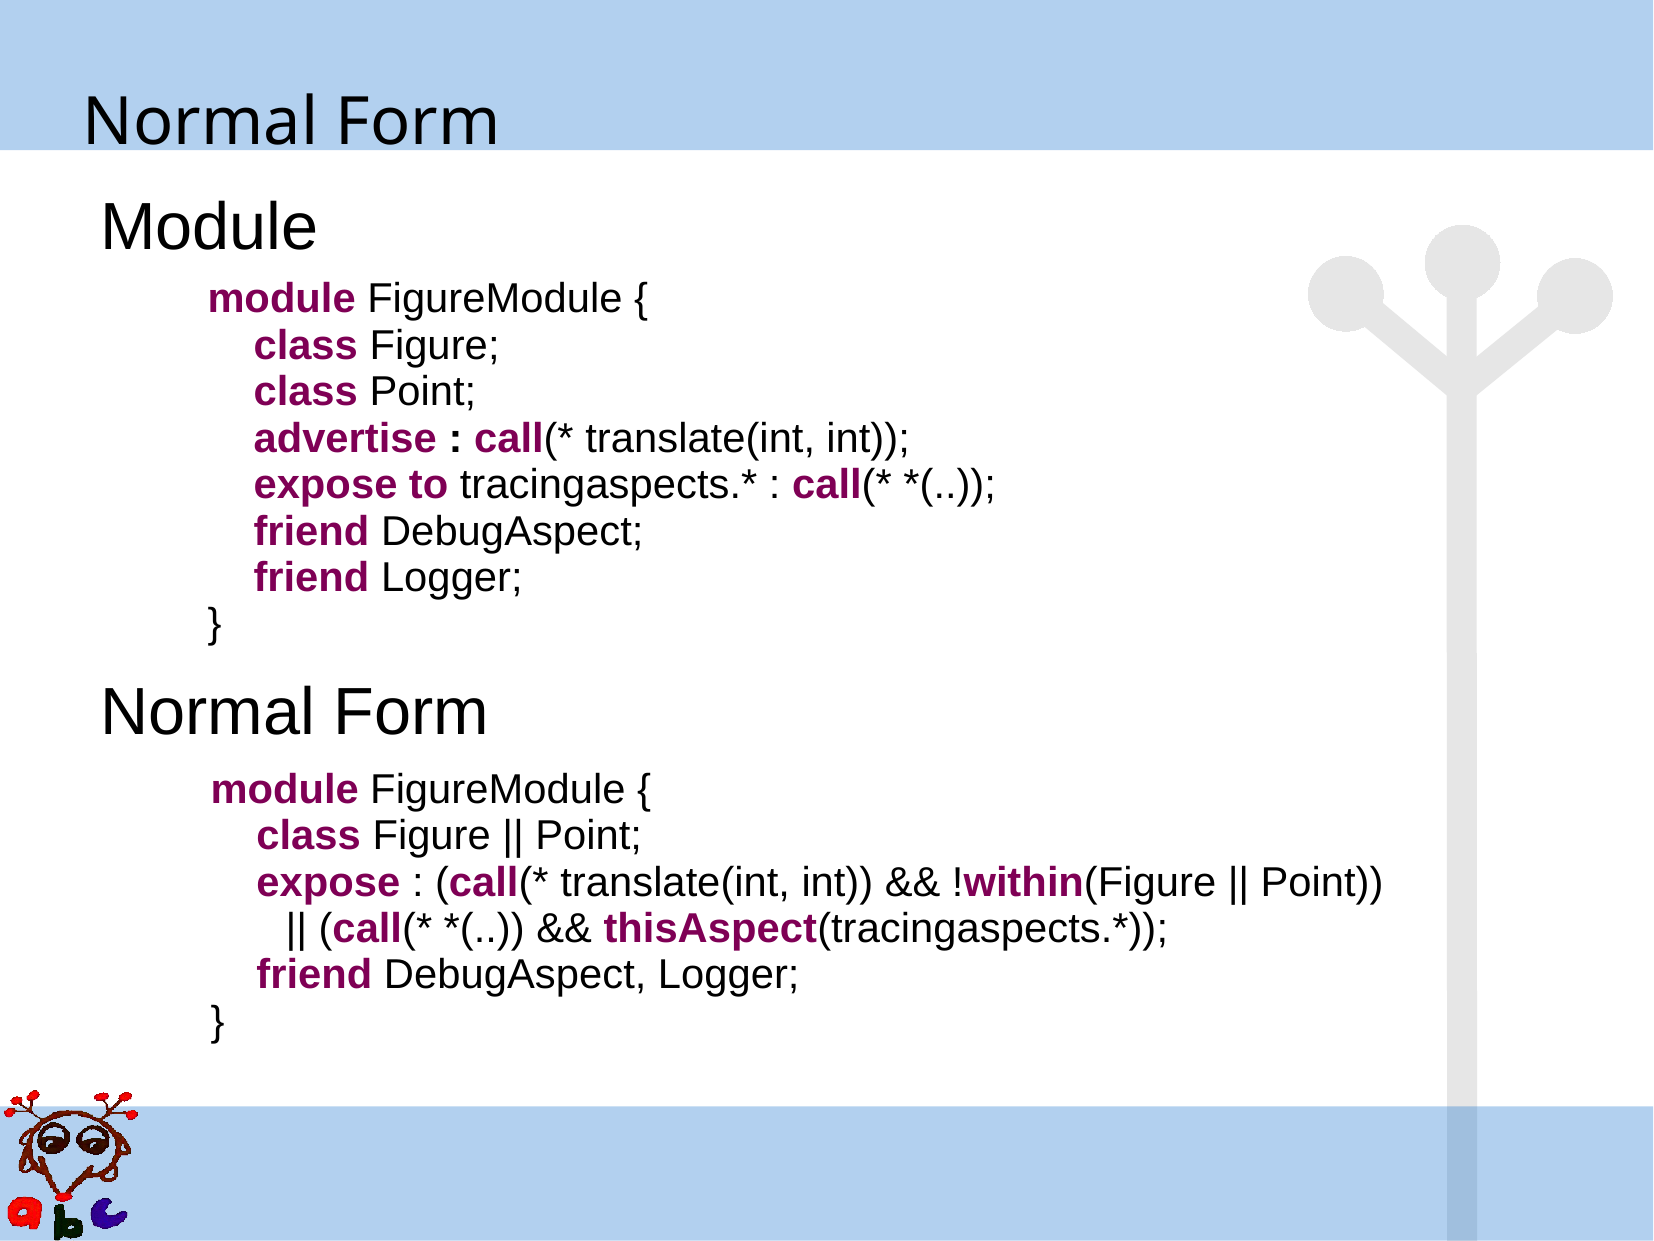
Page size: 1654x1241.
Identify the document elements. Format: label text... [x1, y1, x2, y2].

list Module [82, 189, 1571, 265]
list Normal Form [82, 673, 1571, 749]
text_box module FigureModule { class Figure; class Point; advertise : call(* translate(int, int)); expose to tracingaspects.* : call(* *(..)); friend DebugAspect; friend Logger; } [206, 268, 1001, 653]
picture [0, 1088, 139, 1241]
text_box module FigureModule { class Figure || Point; expose : (call(* translate(int, int)) && !within(Figure || Point)) || (call(* *(..)) && thisAspect(tracingaspects.*)); friend DebugAspect, Logger; } [209, 751, 1426, 1058]
title Normal Form [82, 49, 1576, 188]
